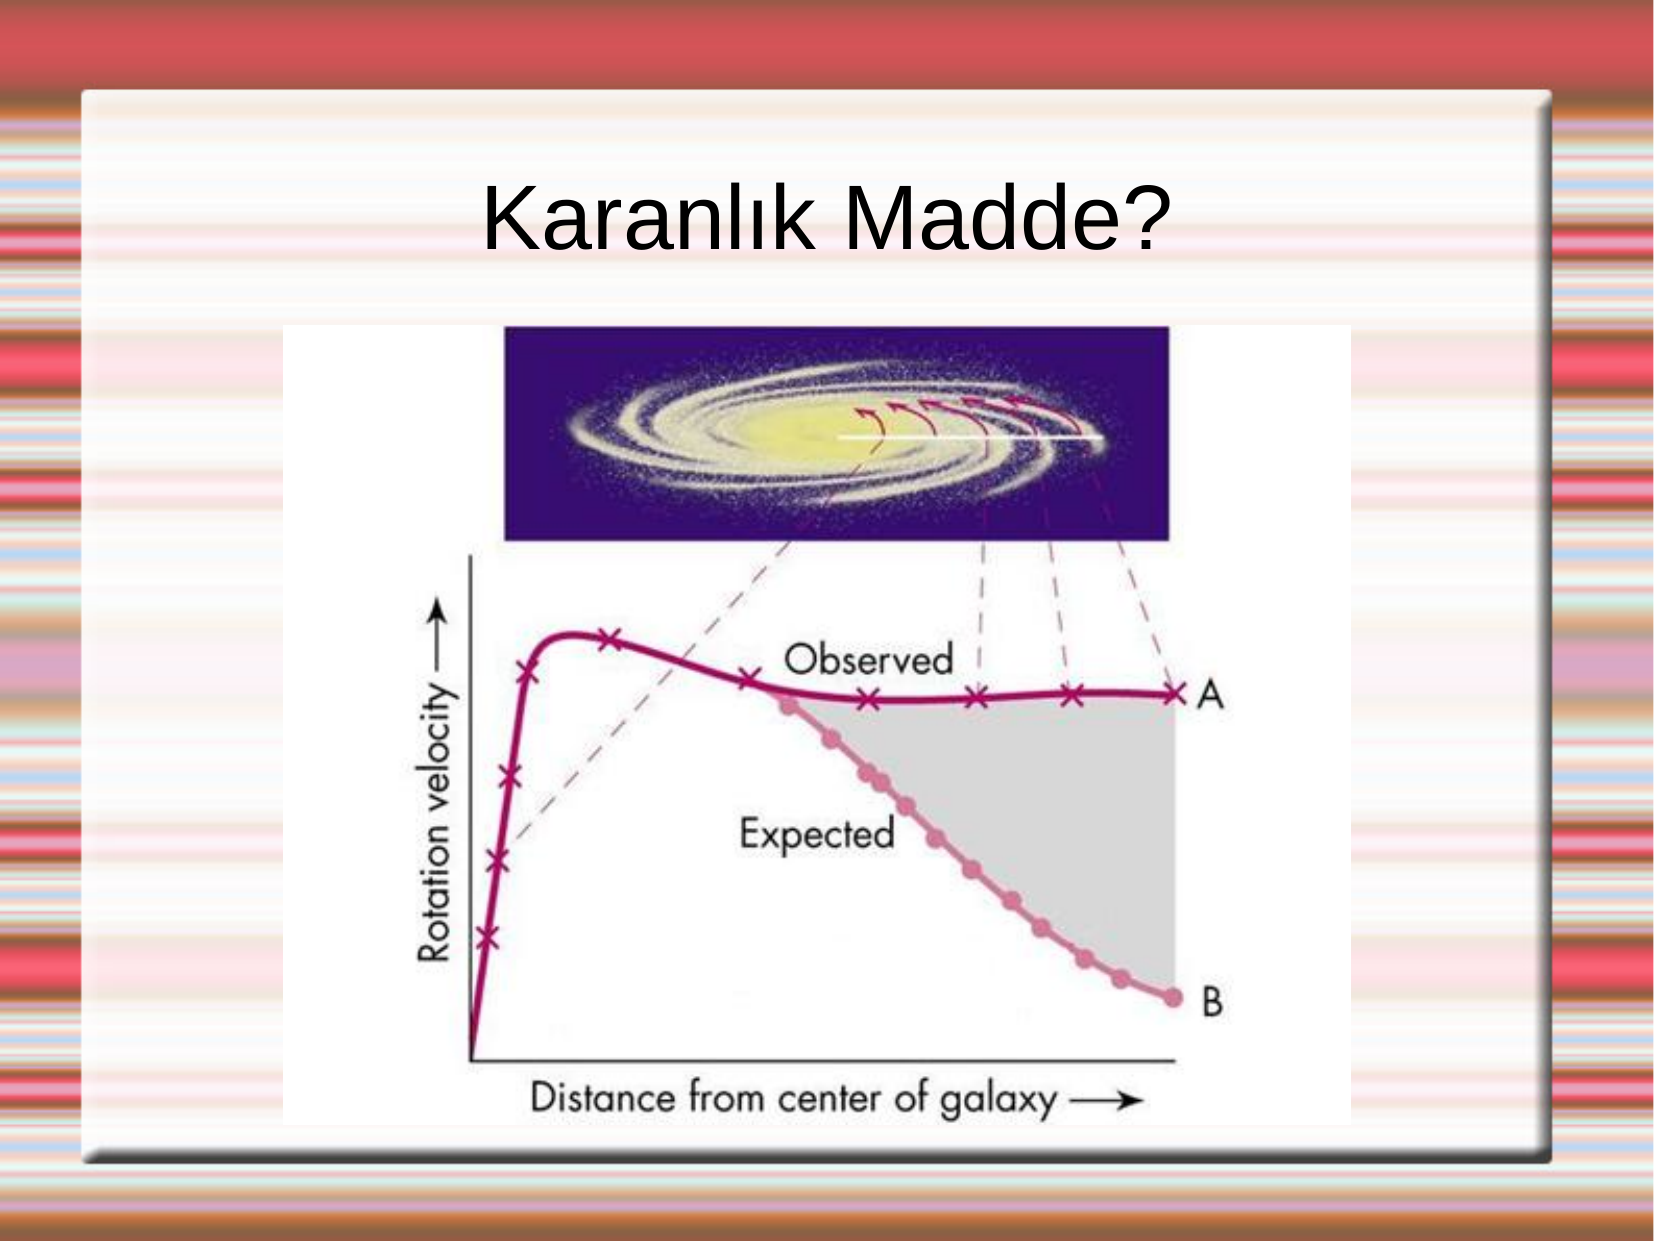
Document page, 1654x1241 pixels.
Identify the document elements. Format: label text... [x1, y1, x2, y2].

title Karanlık Madde? [121, 114, 1534, 322]
picture [0, 0, 1654, 1241]
